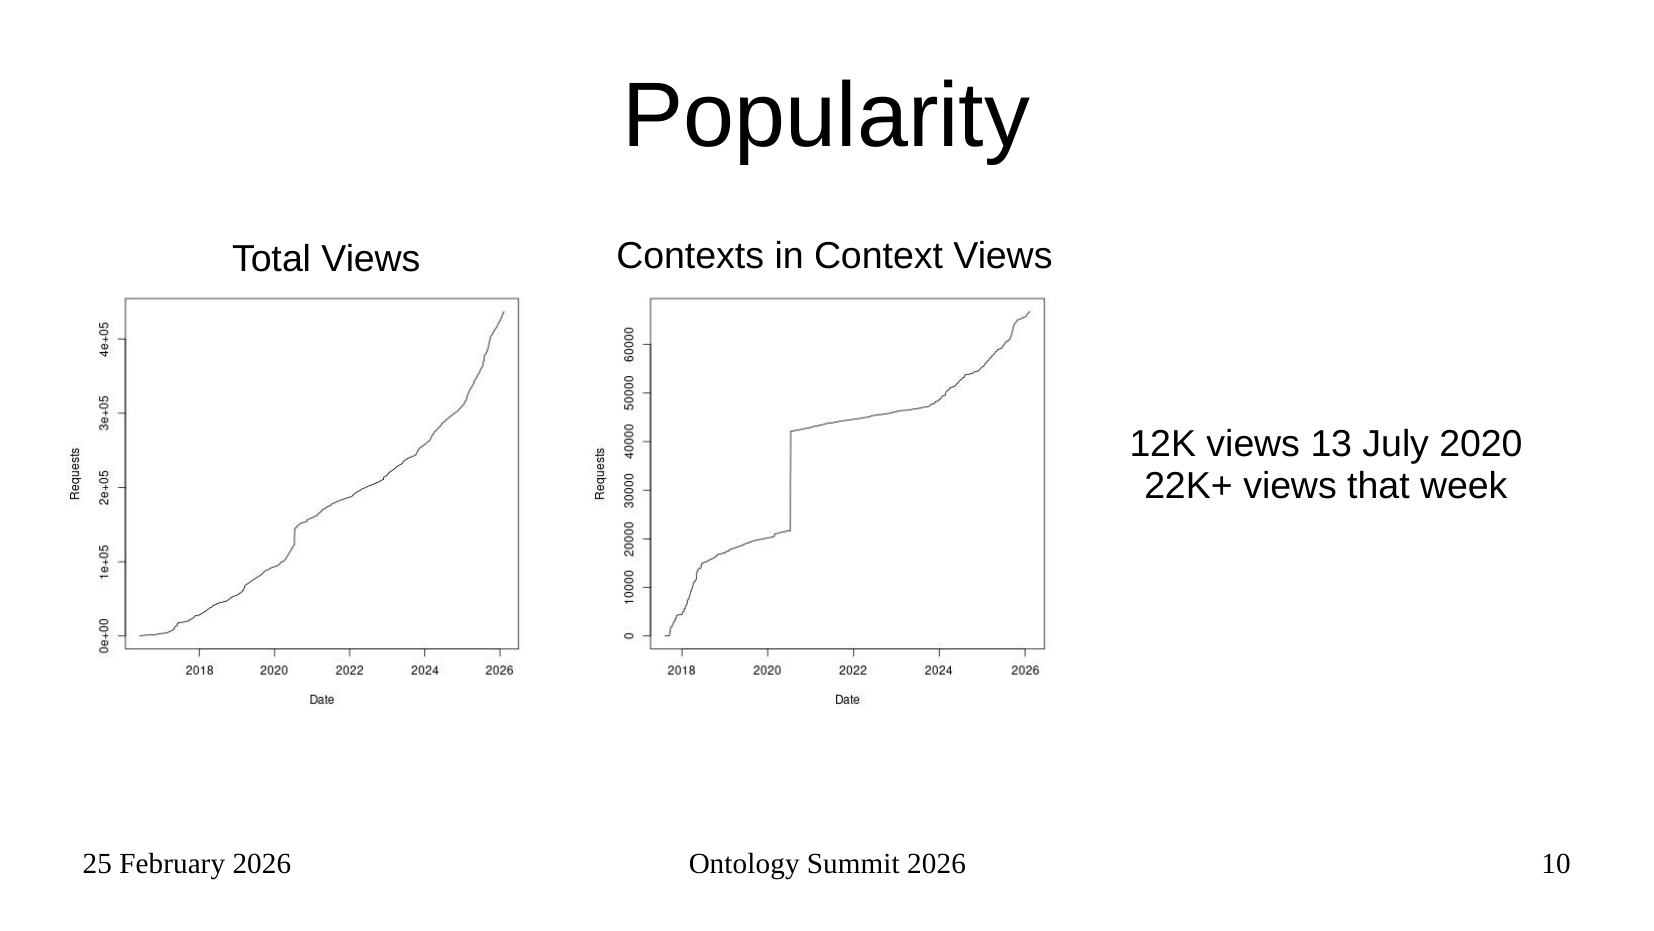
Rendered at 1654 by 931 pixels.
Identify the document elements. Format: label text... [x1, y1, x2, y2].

text_box 12K views 13 July 2020 22K+ views that week [1076, 415, 1576, 698]
picture [66, 239, 549, 723]
text_box Contexts in Context Views [600, 226, 1069, 315]
picture [591, 239, 1075, 723]
text_box Total Views [212, 229, 441, 303]
title Popularity [82, 37, 1571, 193]
